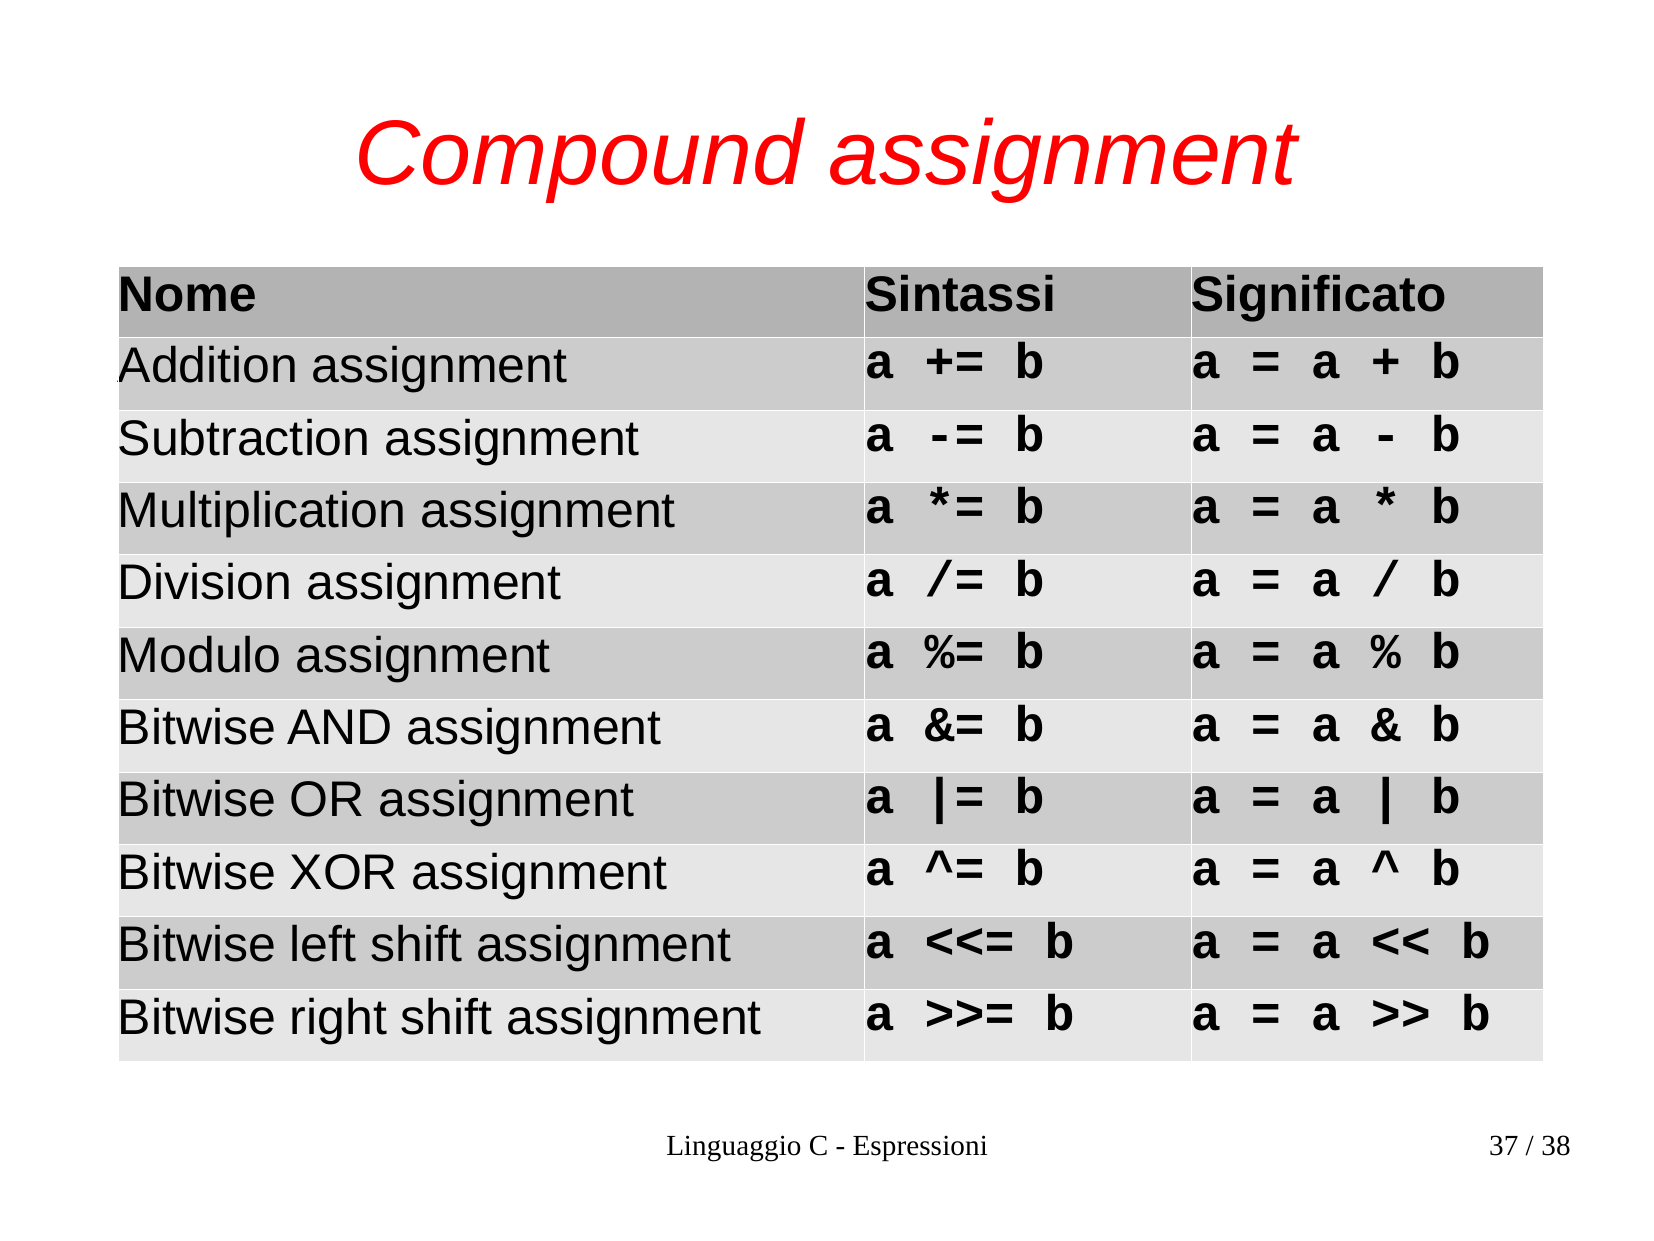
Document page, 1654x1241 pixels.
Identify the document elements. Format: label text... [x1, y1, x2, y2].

table_cell a = a & b [1192, 700, 1543, 772]
table_cell a = a * b [1192, 483, 1543, 554]
table_cell a = a - b [1192, 411, 1543, 482]
title Compound assignment [82, 49, 1571, 257]
table_header Sintassi [865, 267, 1191, 337]
table_cell a *= b [865, 483, 1191, 554]
table_cell a = a % b [1192, 628, 1543, 699]
table_cell a = a << b [1192, 917, 1543, 989]
table_cell Division assignment [119, 555, 864, 627]
table_cell Addition assignment [119, 338, 864, 410]
table_cell Bitwise right shift assignment [119, 990, 864, 1061]
table_cell a -= b [865, 411, 1191, 482]
table_cell a = a | b [1192, 773, 1543, 844]
table_cell Bitwise AND assignment [119, 700, 864, 772]
table_cell a >>= b [865, 990, 1191, 1061]
table_cell Bitwise OR assignment [119, 773, 864, 844]
table_cell a /= b [865, 555, 1191, 627]
table_header Significato [1192, 267, 1543, 337]
table_cell a ^= b [865, 845, 1191, 916]
table_cell a = a + b [1192, 338, 1543, 410]
table_cell Bitwise XOR assignment [119, 845, 864, 916]
table_cell Subtraction assignment [119, 411, 864, 482]
table_cell Modulo assignment [119, 628, 864, 699]
table_cell Multiplication assignment [119, 483, 864, 554]
table_cell a <<= b [865, 917, 1191, 989]
table_header Nome [119, 267, 864, 337]
table_cell a = a >> b [1192, 990, 1543, 1061]
table_cell a |= b [865, 773, 1191, 844]
table_cell Bitwise left shift assignment [119, 917, 864, 989]
table_cell a &= b [865, 700, 1191, 772]
table_cell a %= b [865, 628, 1191, 699]
table_cell a += b [865, 338, 1191, 410]
table_cell a = a ^ b [1192, 845, 1543, 916]
table_cell a = a / b [1192, 555, 1543, 627]
